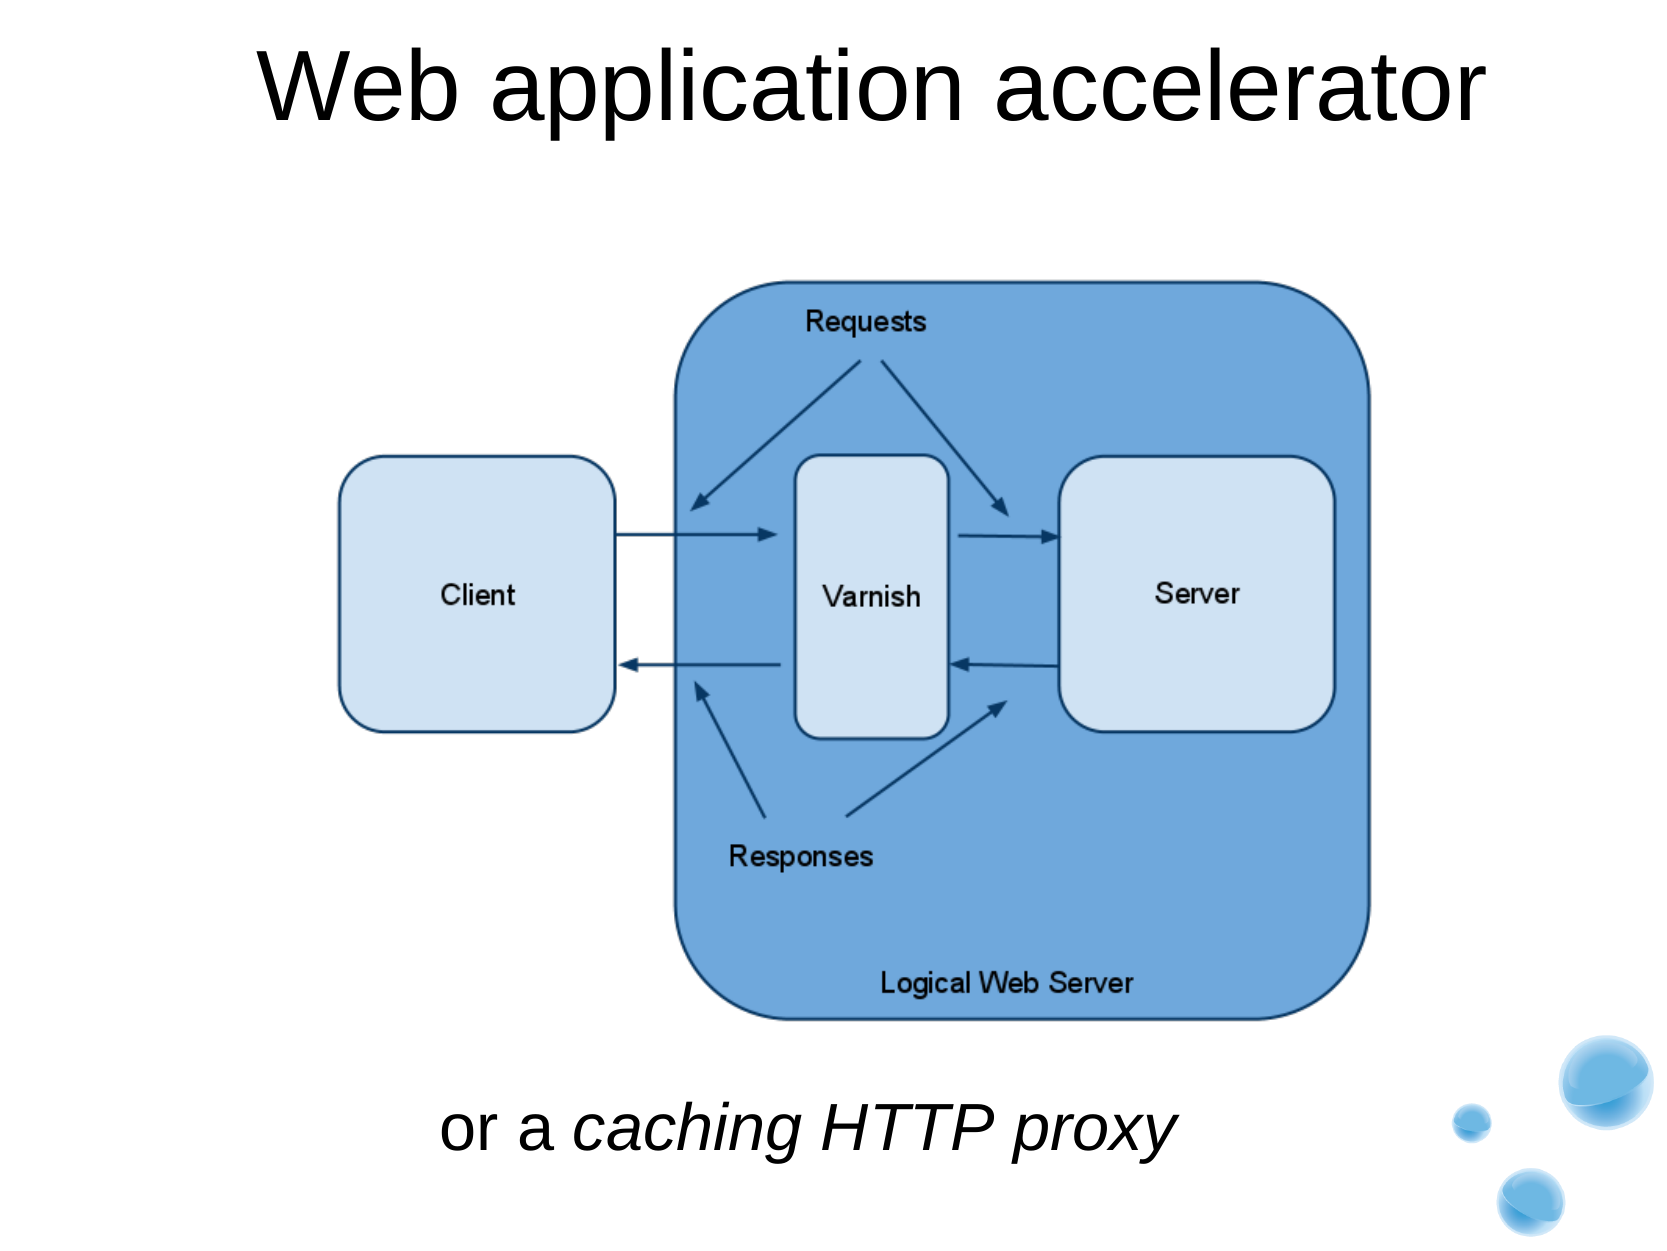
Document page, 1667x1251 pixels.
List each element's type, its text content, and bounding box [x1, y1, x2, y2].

title Web application accelerator [179, 29, 1565, 230]
picture [59, 144, 1654, 1251]
